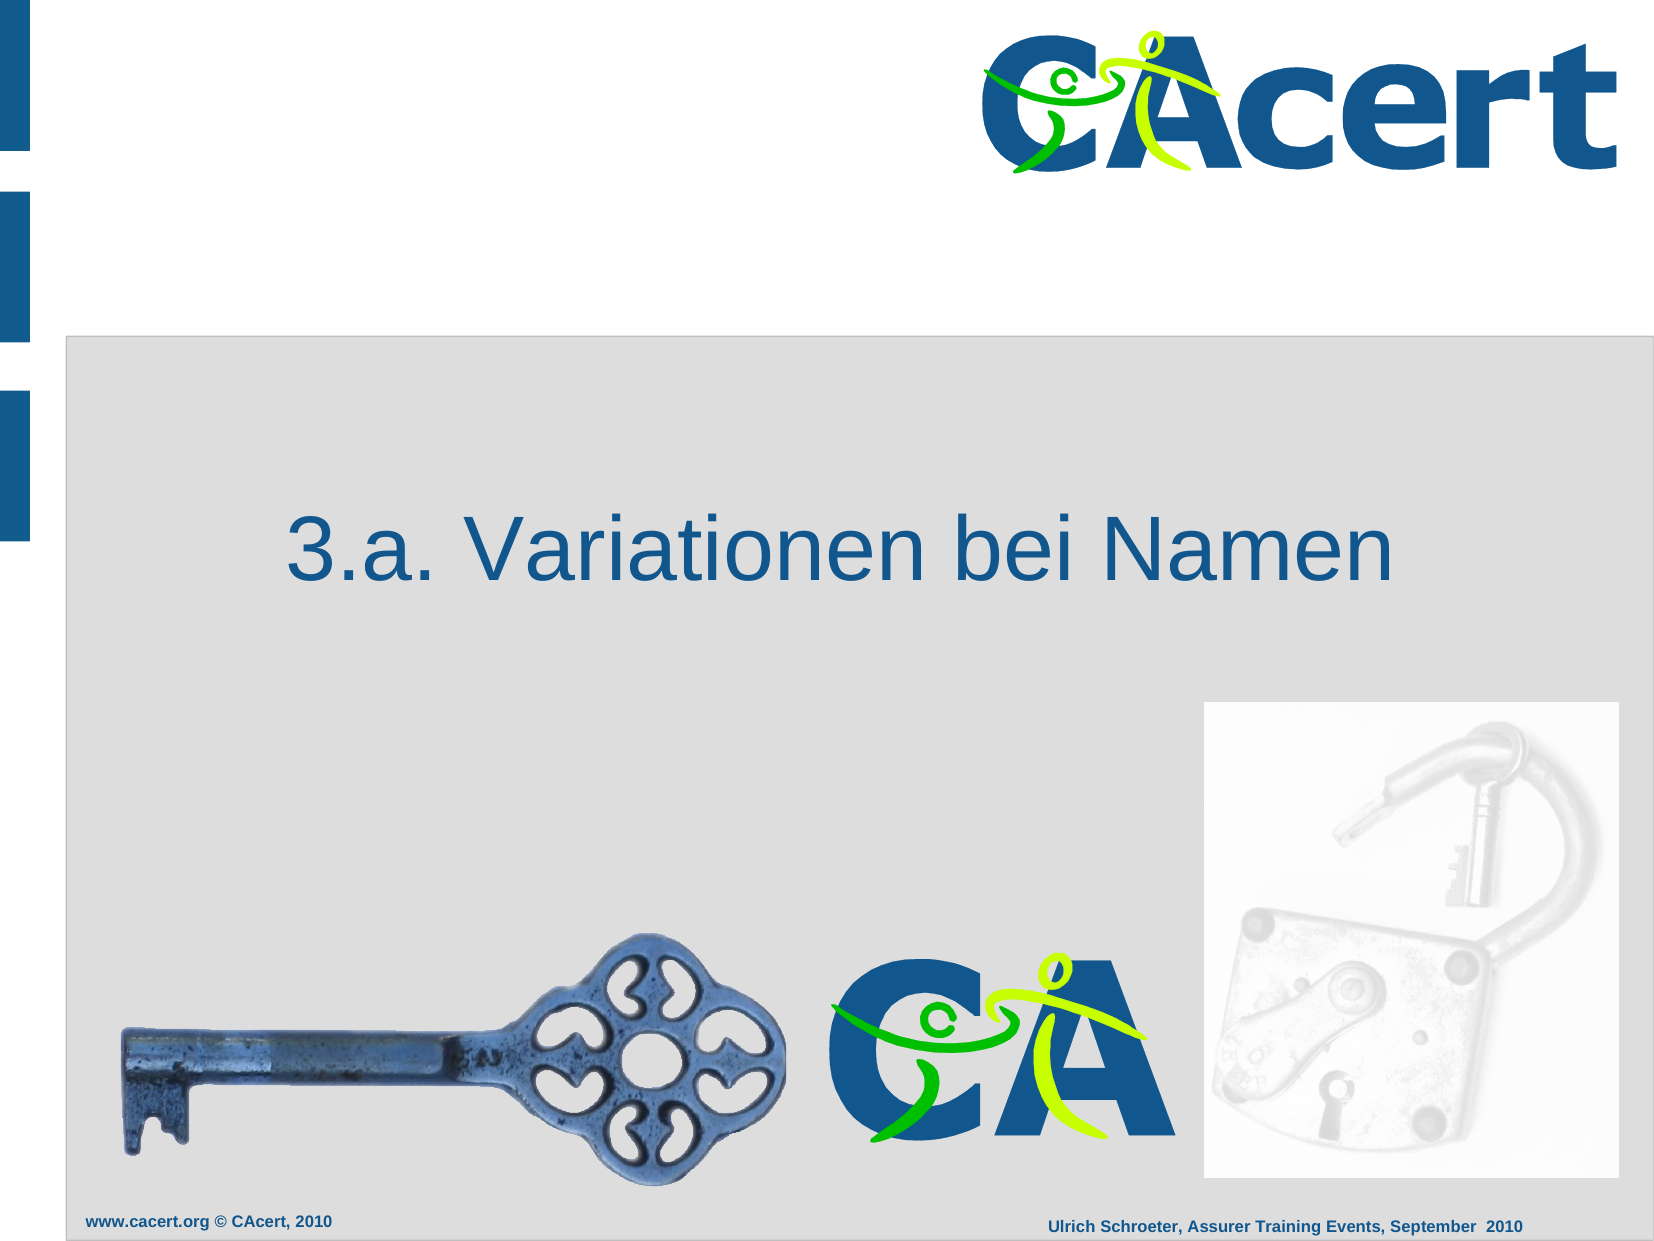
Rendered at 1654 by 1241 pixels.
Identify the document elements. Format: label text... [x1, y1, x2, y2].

picture [1204, 702, 1619, 1178]
picture [106, 915, 800, 1203]
picture [826, 950, 1177, 1145]
title 3.a. Variationen bei Namen [135, 442, 1548, 601]
